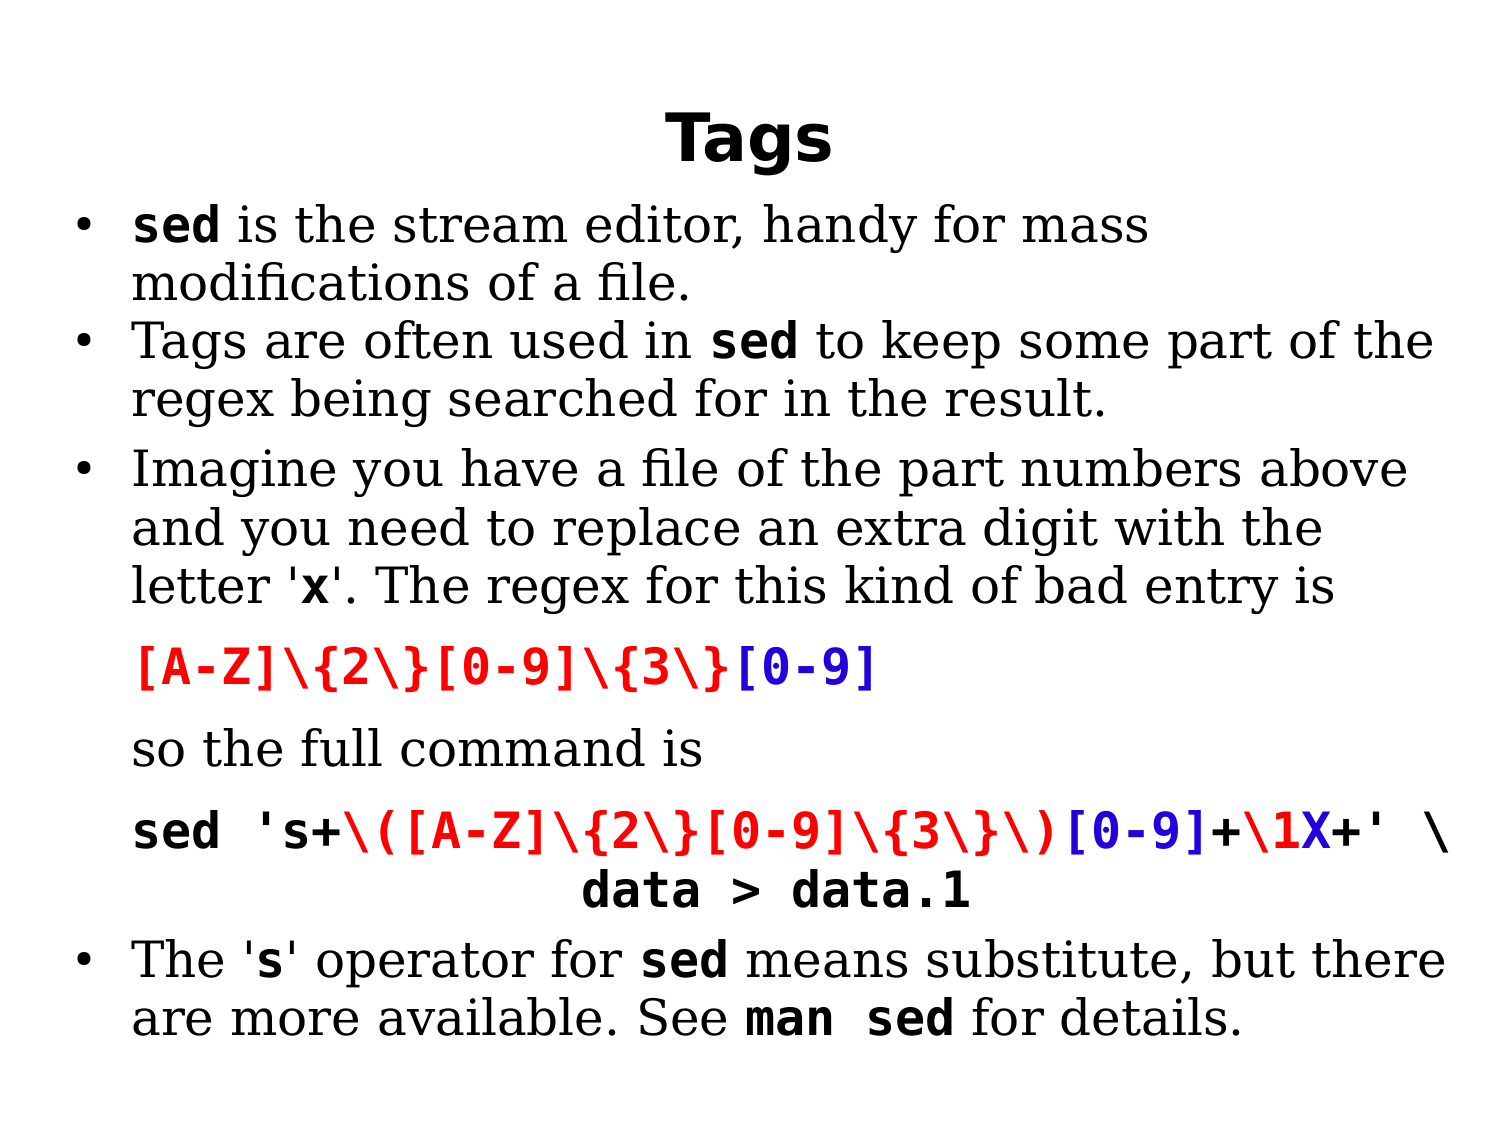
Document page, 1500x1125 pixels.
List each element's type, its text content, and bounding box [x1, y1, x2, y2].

subtitle sed is the stream editor, handy for mass modifications of a file. Tags are often used in sed to keep some part of the regex being searched for in the result. Imagine you have a file of the part numbers above and you need to replace an extra digit with the letter 'x'. The regex for this kind of bad entry is [A-Z]\{2\}[0-9]\{3\}[0-9] so the full command is sed 's+\([A-Z]\{2\}[0-9]\{3\}\)[0-9]+\1X+' \ data > data.1 The 's' operator for sed means substitute, but there are more available. See man sed for details. [75, 195, 1463, 1088]
title Tags [75, 44, 1425, 195]
